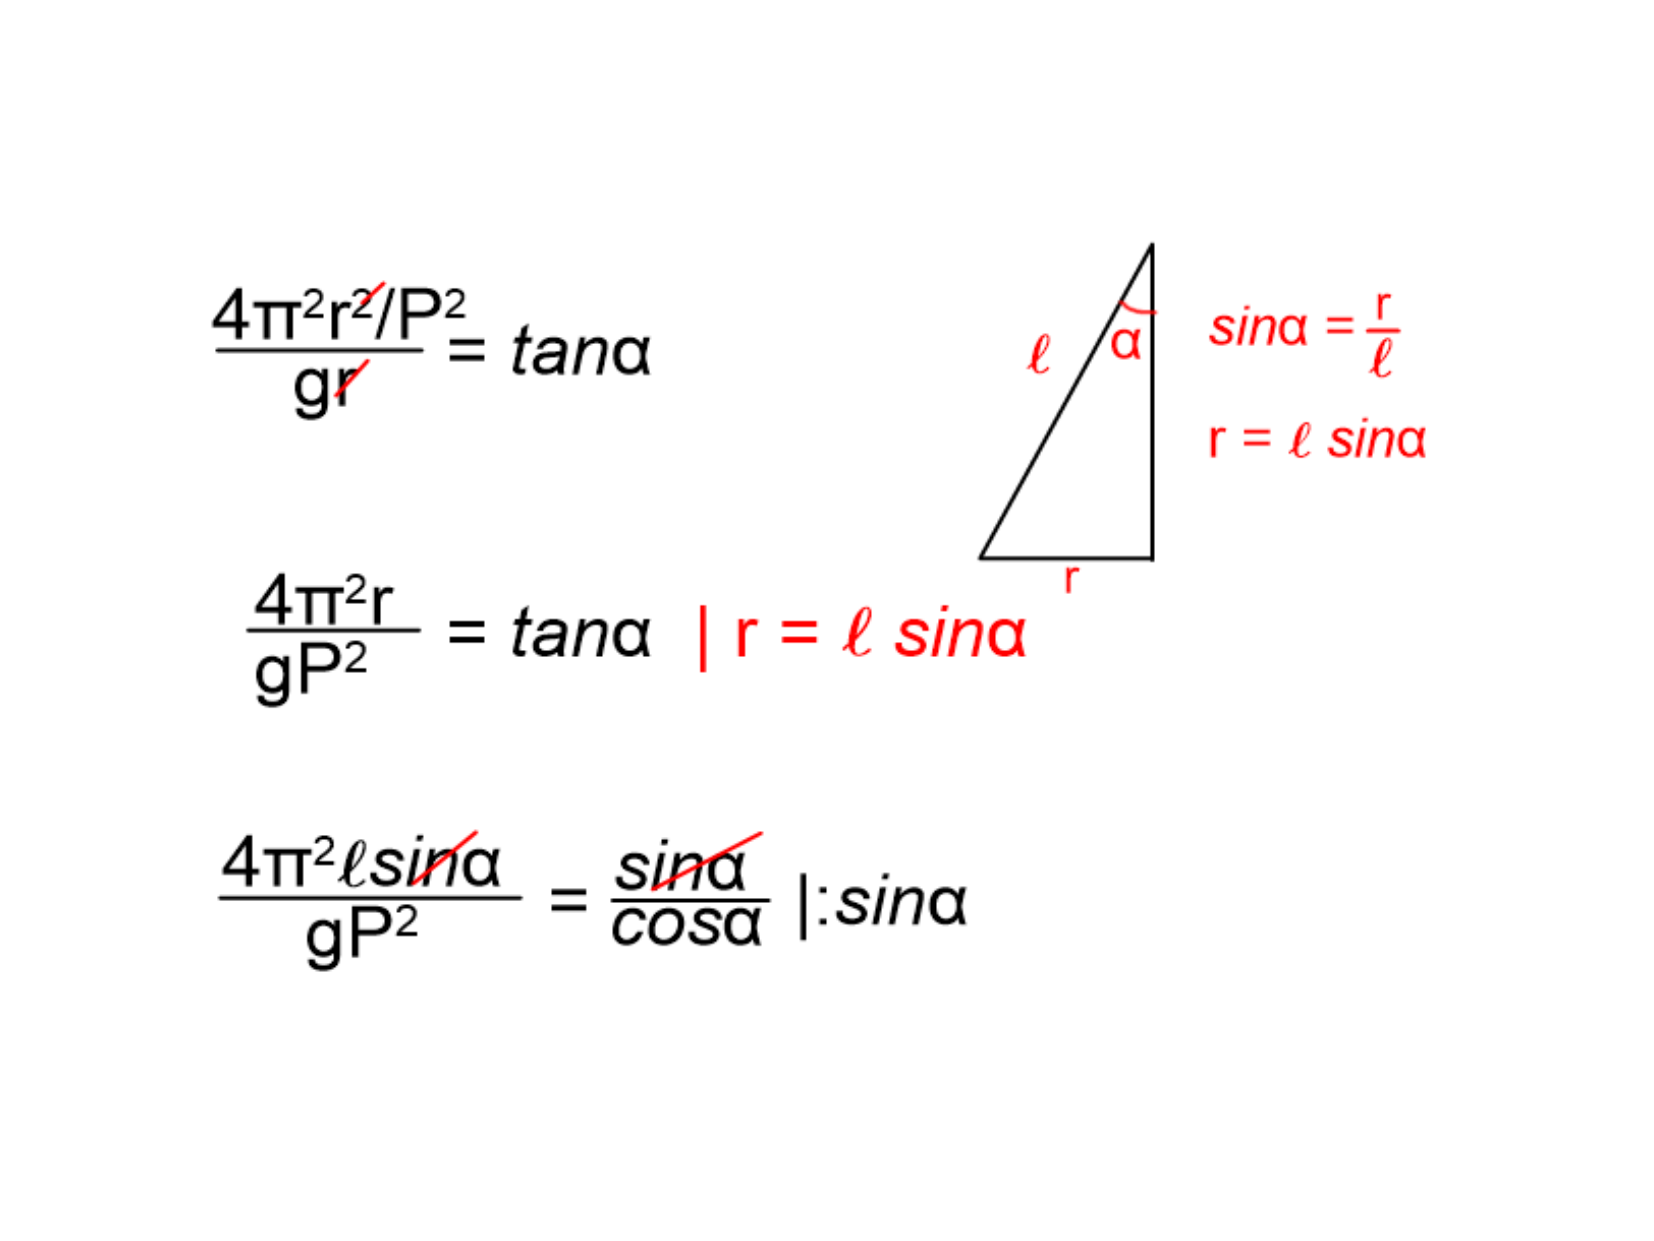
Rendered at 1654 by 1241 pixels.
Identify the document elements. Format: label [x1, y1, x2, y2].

picture [165, 159, 1494, 994]
